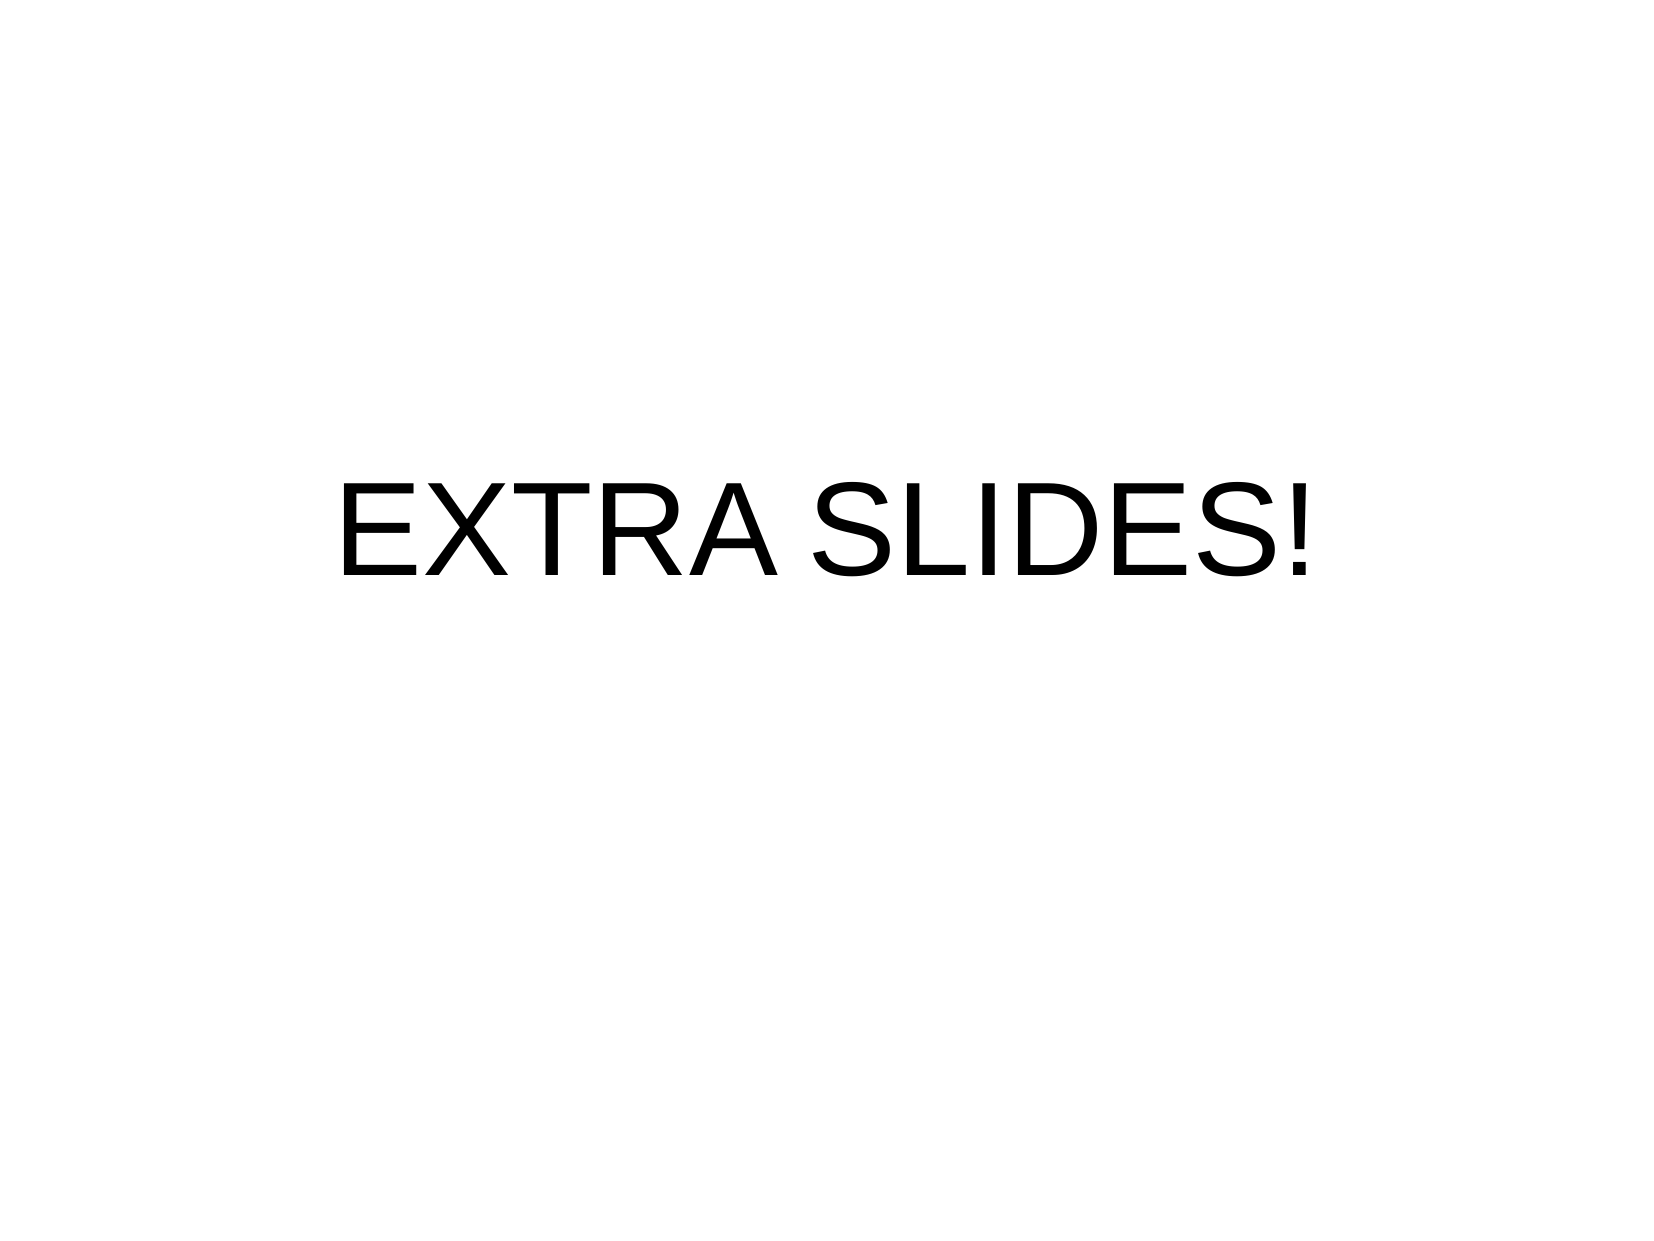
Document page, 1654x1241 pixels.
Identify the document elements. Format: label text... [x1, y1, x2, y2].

subtitle EXTRA SLIDES! [82, 49, 1571, 1010]
